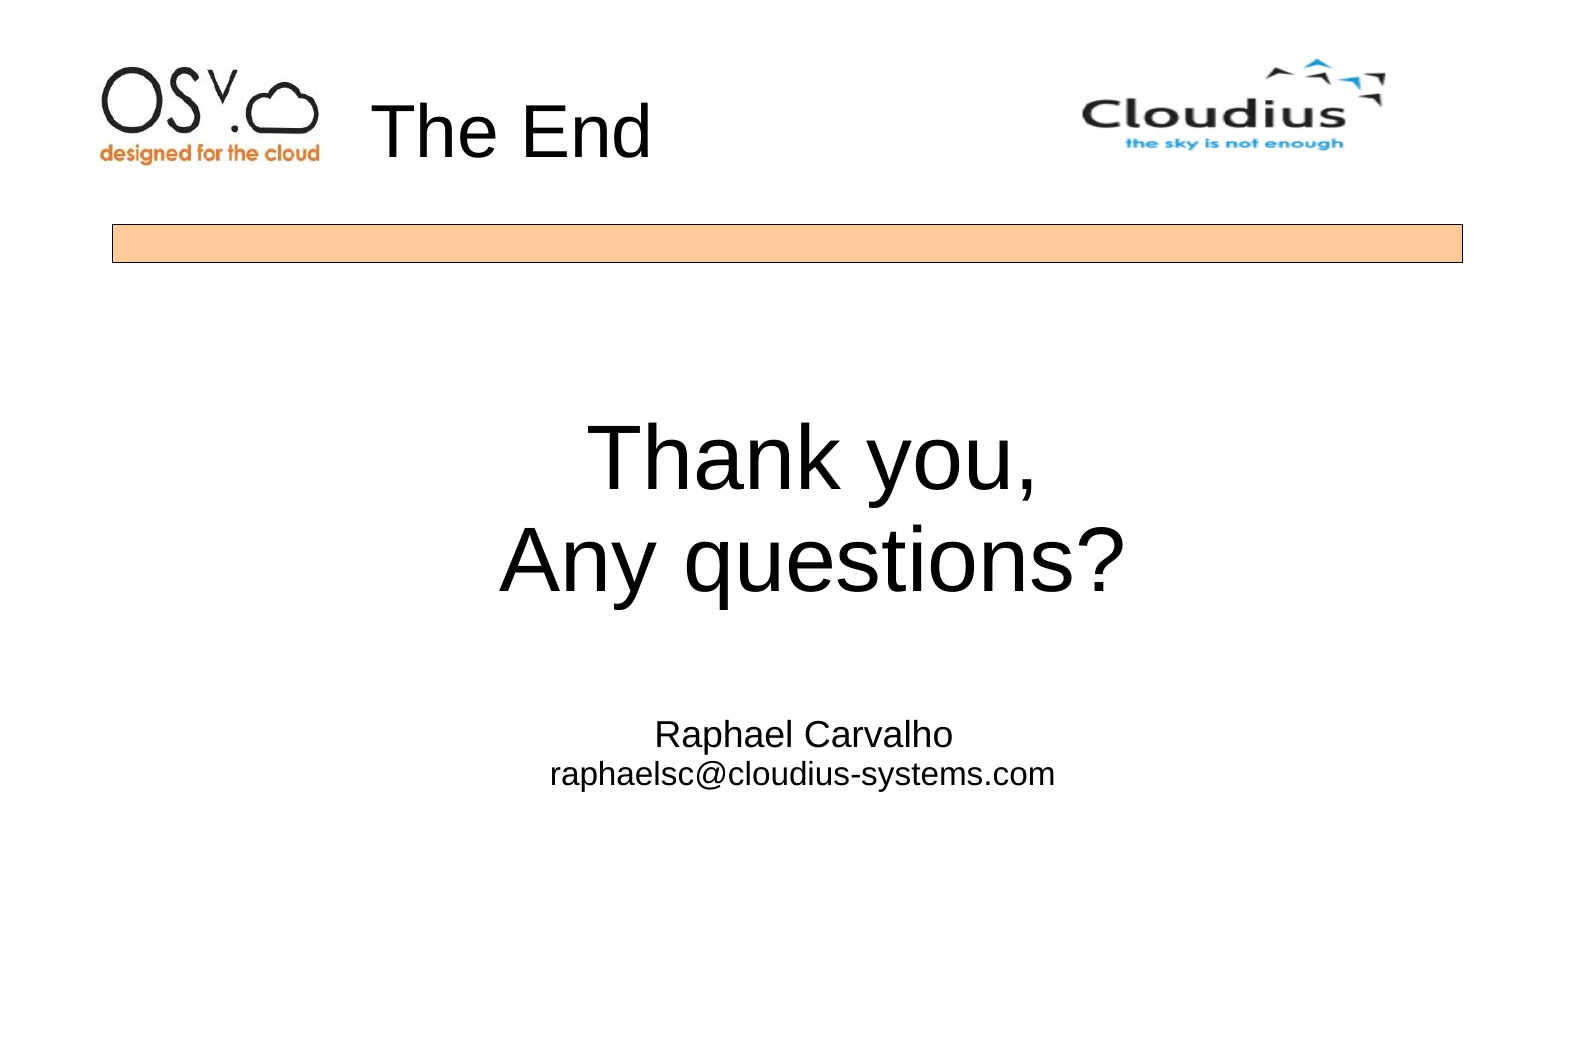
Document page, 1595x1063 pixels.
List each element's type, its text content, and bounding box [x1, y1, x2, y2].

picture [83, 37, 338, 186]
picture [1045, 0, 1426, 211]
subtitle Thank you, Any questions? Raphael Carvalho raphaelsc@cloudius-systems.com [79, 248, 1515, 951]
text_box [112, 224, 1463, 248]
title The End [79, 42, 1515, 220]
